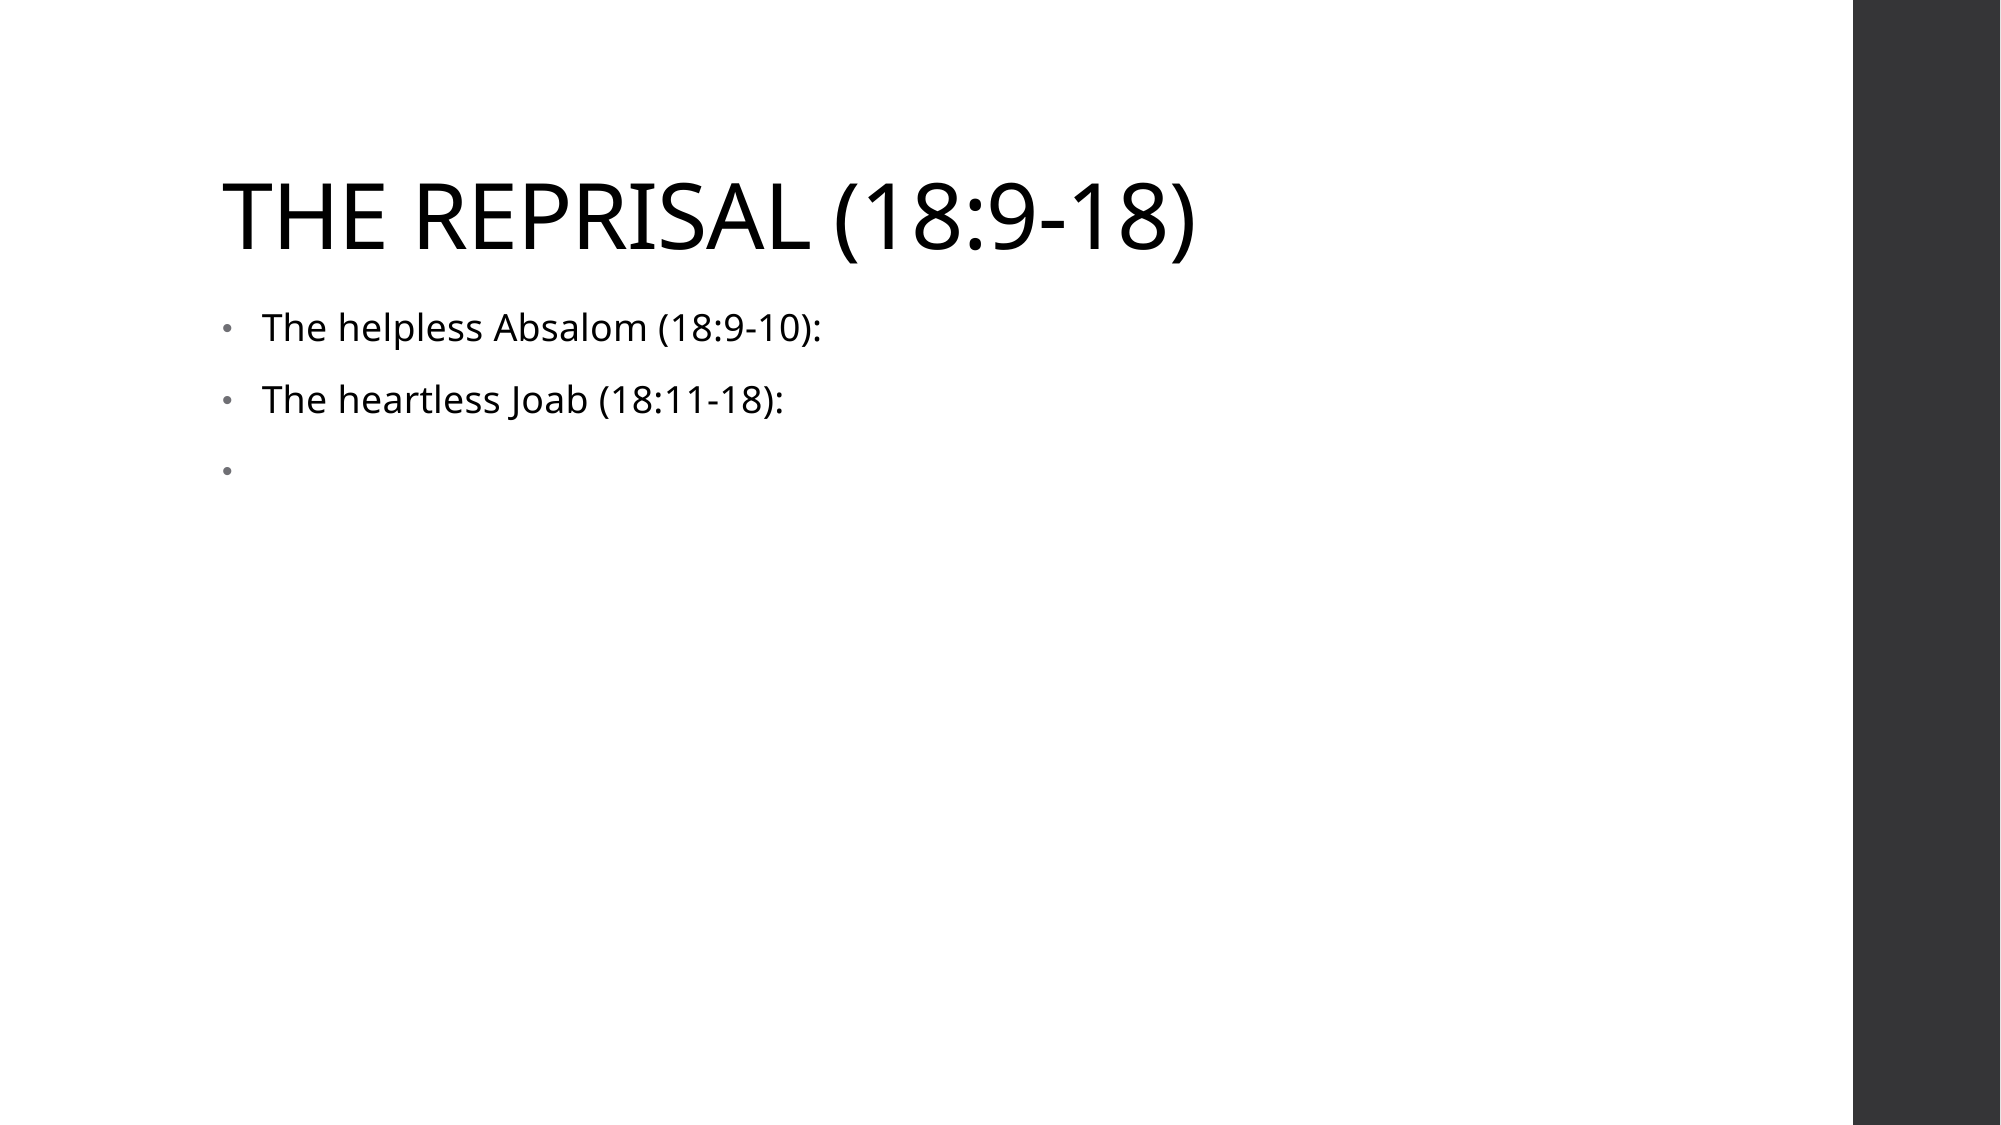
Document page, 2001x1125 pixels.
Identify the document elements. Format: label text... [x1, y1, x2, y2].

list The helpless Absalom (18:9-10): The heartless Joab (18:11-18): [206, 299, 1617, 1014]
title THE REPRISAL (18:9-18) [206, 60, 1797, 278]
